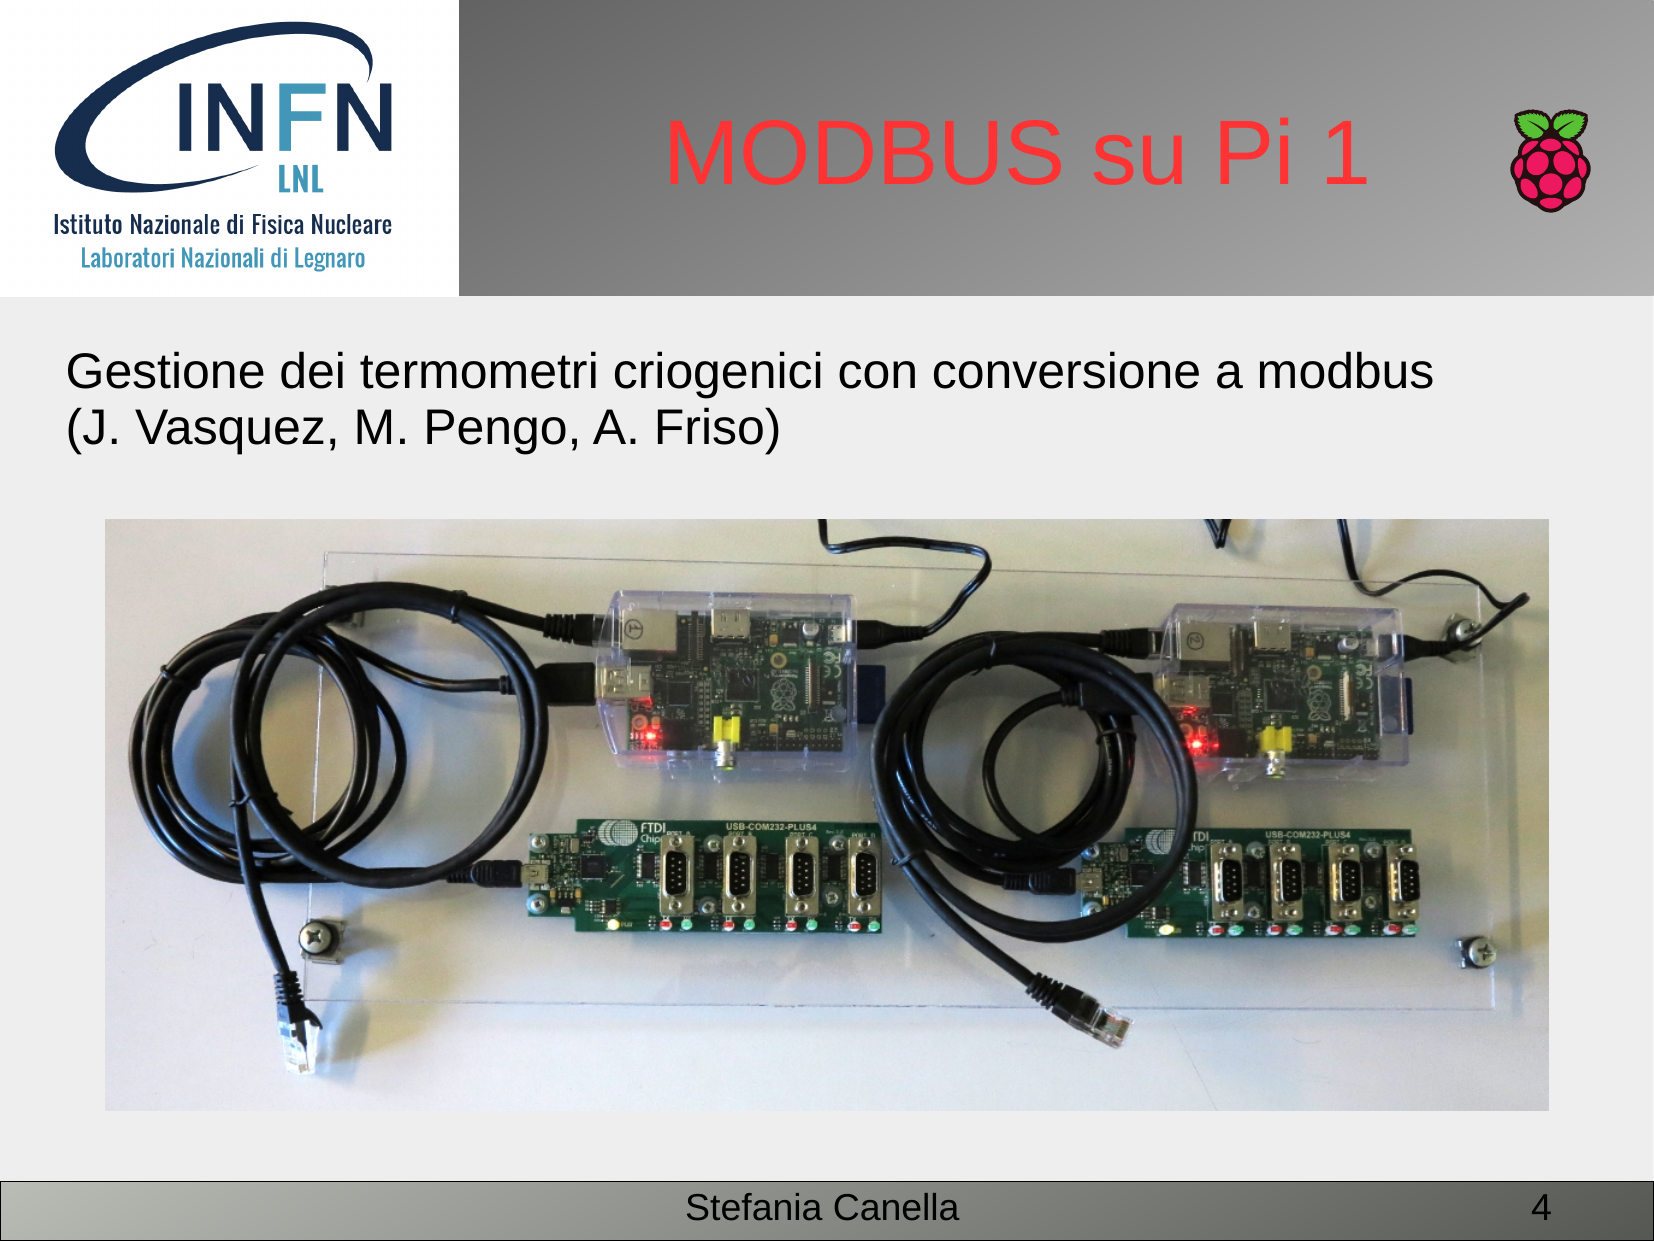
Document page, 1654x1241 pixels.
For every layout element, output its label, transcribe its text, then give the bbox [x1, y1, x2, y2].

text_box [0, 1181, 670, 1241]
text_box [459, 0, 1654, 296]
picture [0, 0, 459, 297]
picture [105, 519, 1549, 1111]
subtitle Gestione dei termometri criogenici con conversione a modbus (J. Vasquez, M. Pengo, A. Friso) [65, 298, 1588, 500]
text_box [984, 1181, 1516, 1241]
text_box Stefania Canella [670, 1178, 984, 1241]
text_box <number> [1516, 1178, 1654, 1241]
title MODBUS su Pi 1 [459, 49, 1571, 257]
